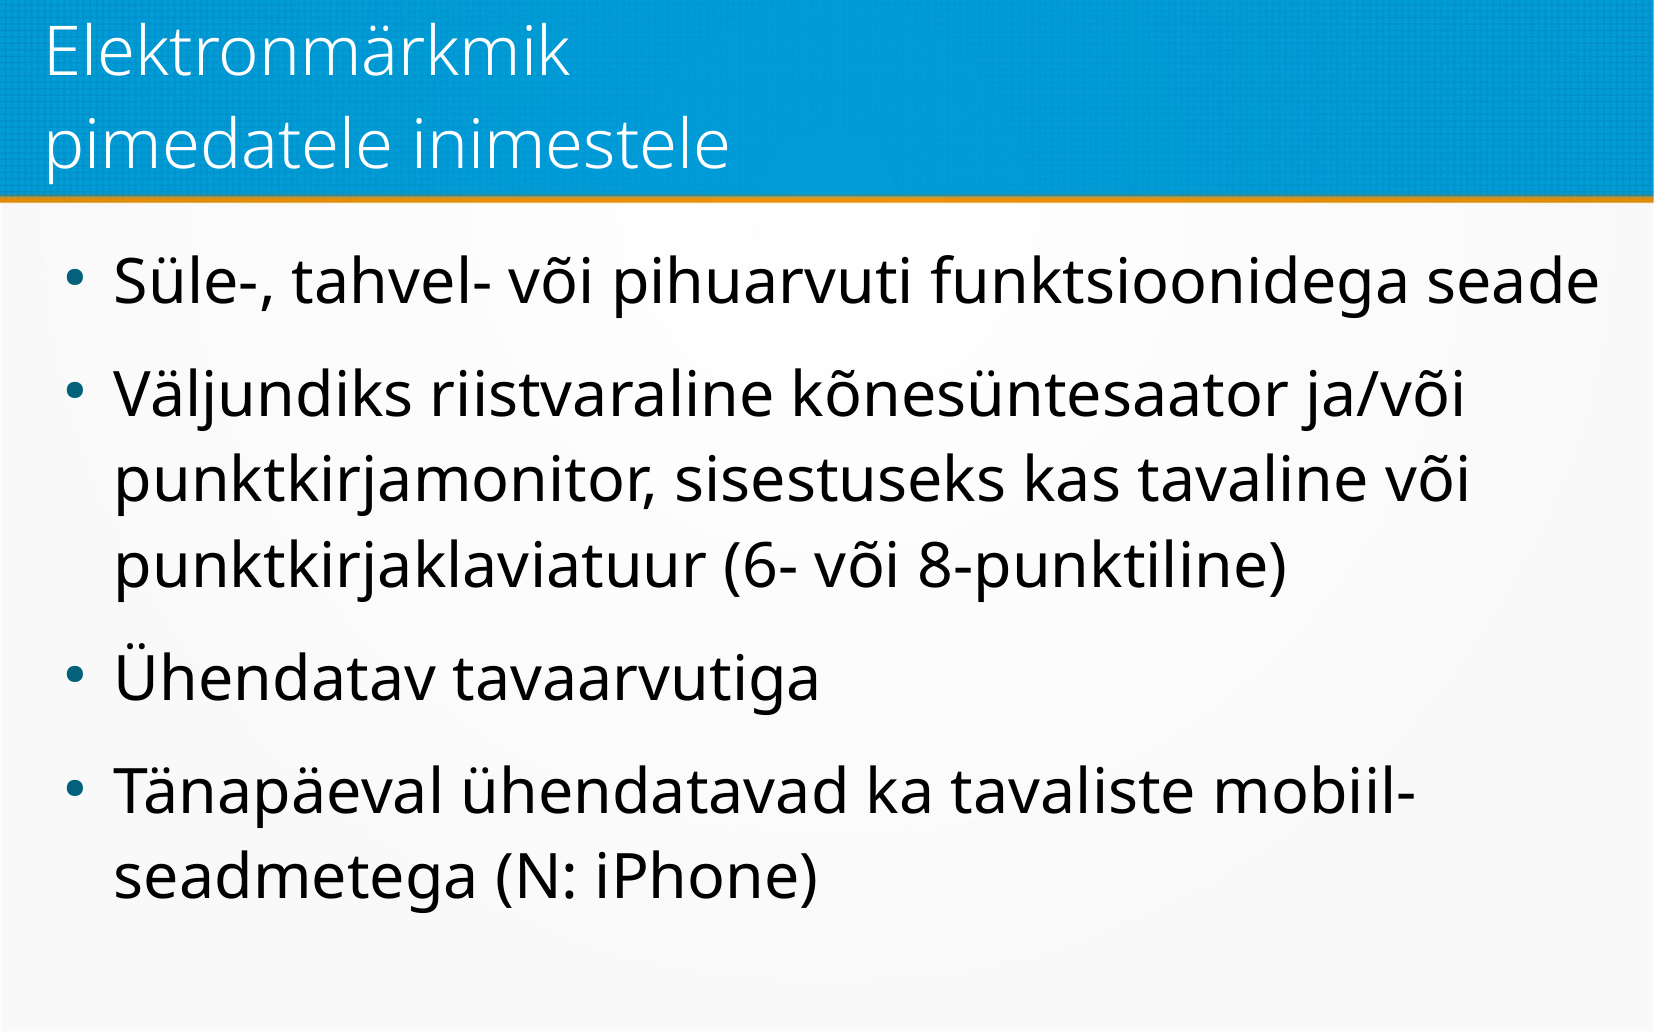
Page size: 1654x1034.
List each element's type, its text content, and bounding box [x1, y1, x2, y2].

picture [0, 195, 1654, 1034]
list Süle-, tahvel- või pihuarvuti funktsioonidega seade Väljundiks riistvaraline kõnesüntesaator ja/või punktkirjamonitor, sisestuseks kas tavaline või punktkirjaklaviatuur (6- või 8-punktiline) Ühendatav tavaarvutiga Tänapäeval ühendatavad ka tavaliste mobiil-seadmetega (N: iPhone) [47, 236, 1607, 1002]
title Elektronmärkmik pimedatele inimestele [43, 0, 1619, 189]
